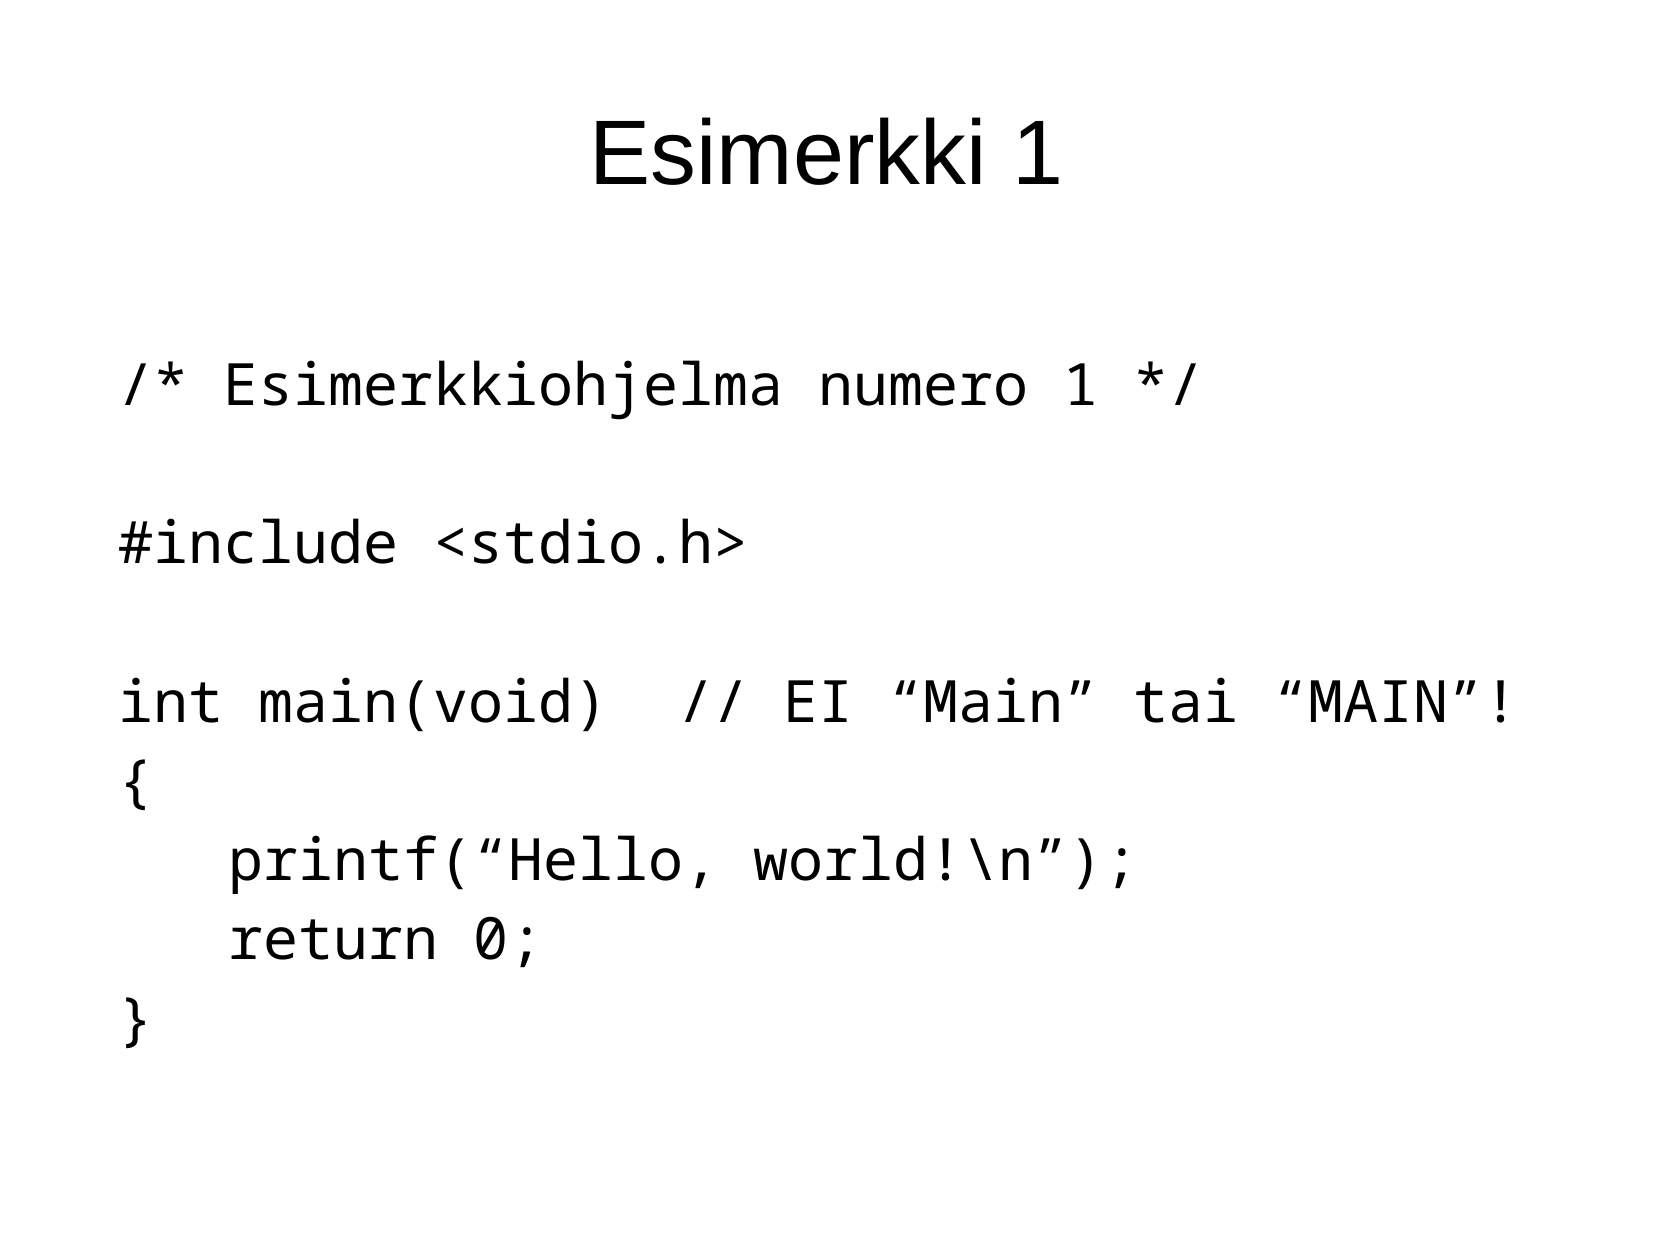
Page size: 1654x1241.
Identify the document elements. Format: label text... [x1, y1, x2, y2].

title Esimerkki 1 [82, 49, 1571, 257]
subtitle /* Esimerkkiohjelma numero 1 */ #include <stdio.h> int main(void) // EI “Main” tai “MAIN”! { printf(“Hello, world!\n”); return 0; } [82, 297, 1571, 1102]
